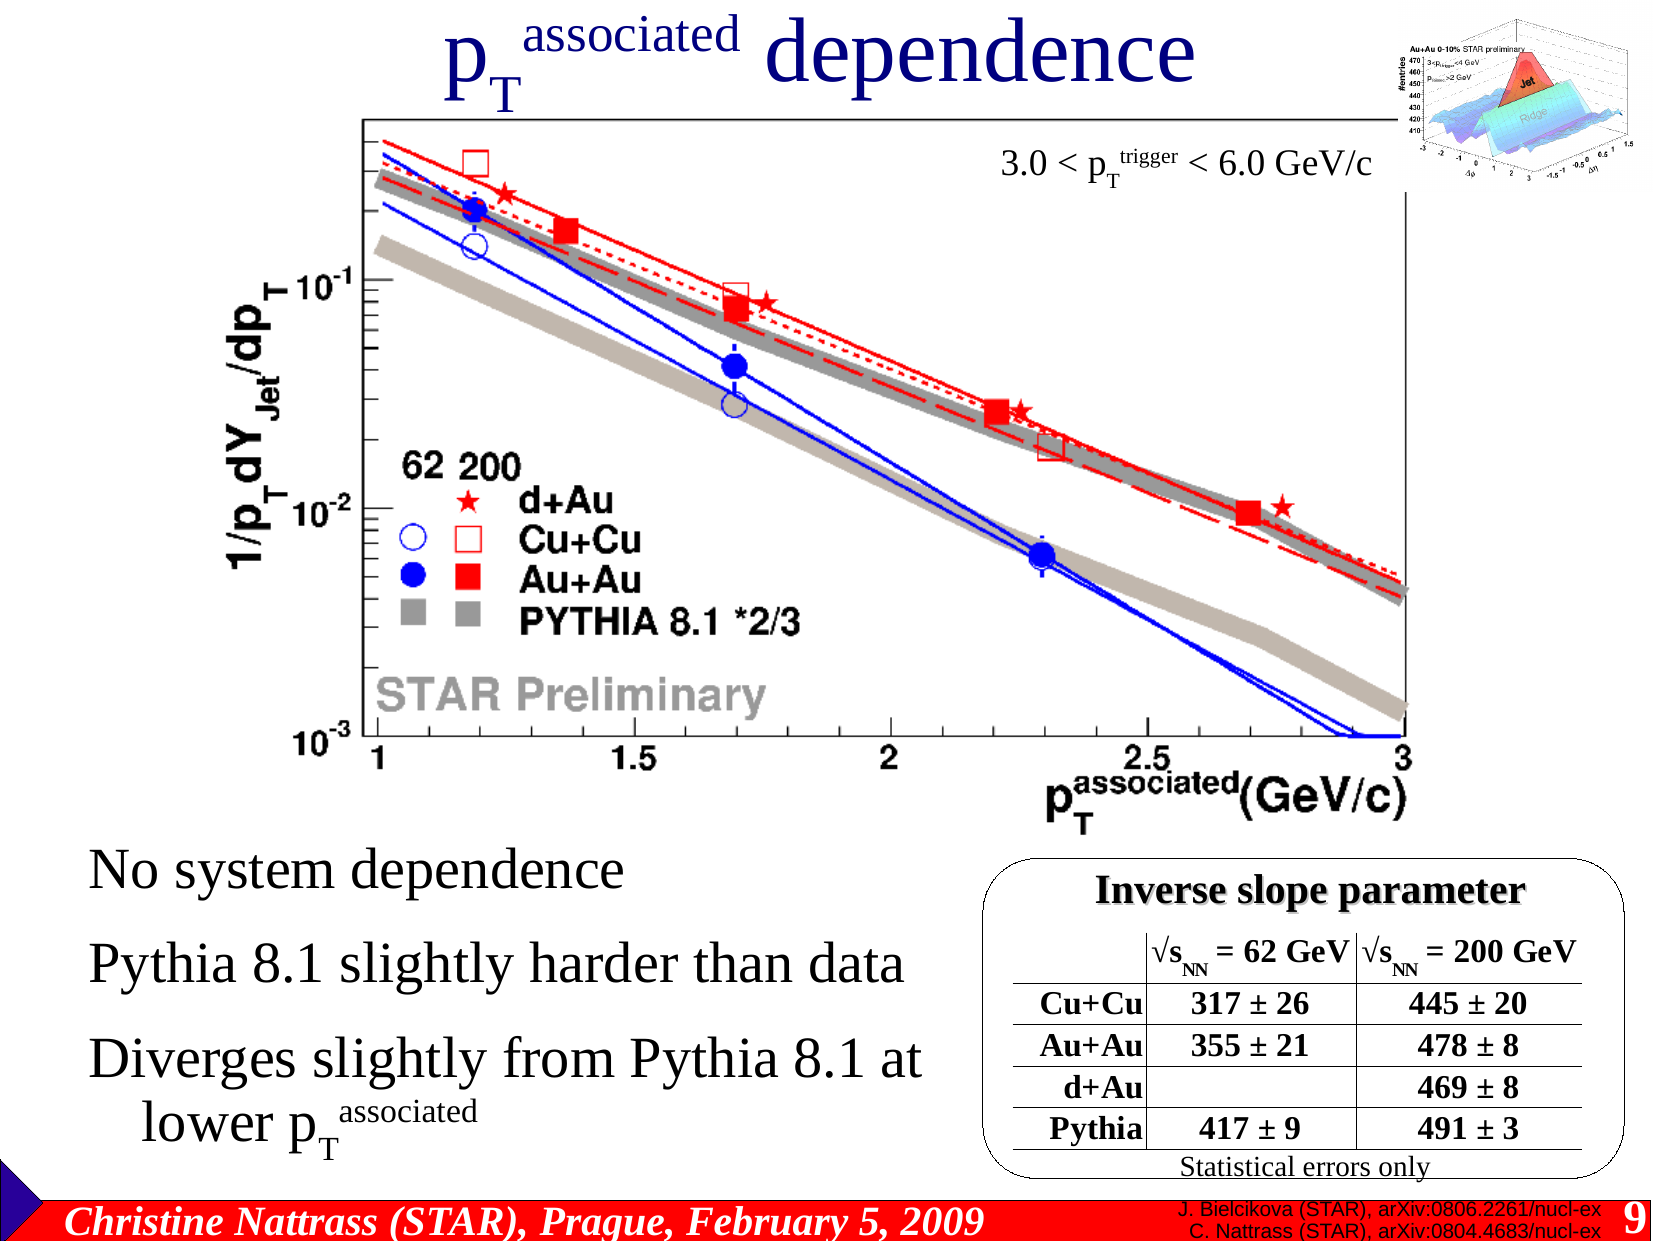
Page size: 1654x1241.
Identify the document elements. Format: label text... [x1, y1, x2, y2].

text_box Inverse slope parameter [1079, 858, 1605, 920]
text_box J. Bielcikova (STAR), arXiv:0806.2261/nucl-ex C. Nattrass (STAR), arXiv:0804.4683/nucl-ex [1100, 1192, 1549, 1241]
title pTassociated dependence [76, 0, 1398, 124]
text_box Statistical errors only [986, 1142, 1625, 1190]
text_box 3.0 < pTtrigger < 6.0 GeV/c [862, 135, 1388, 242]
text_box 9 [1549, 1183, 1654, 1241]
chart [1012, 932, 1584, 1142]
list No system dependence Pythia 8.1 slightly harder than data Diverges slightly from Pythia 8.1 at lower pTassociated [70, 836, 964, 1212]
picture [222, 0, 1654, 863]
